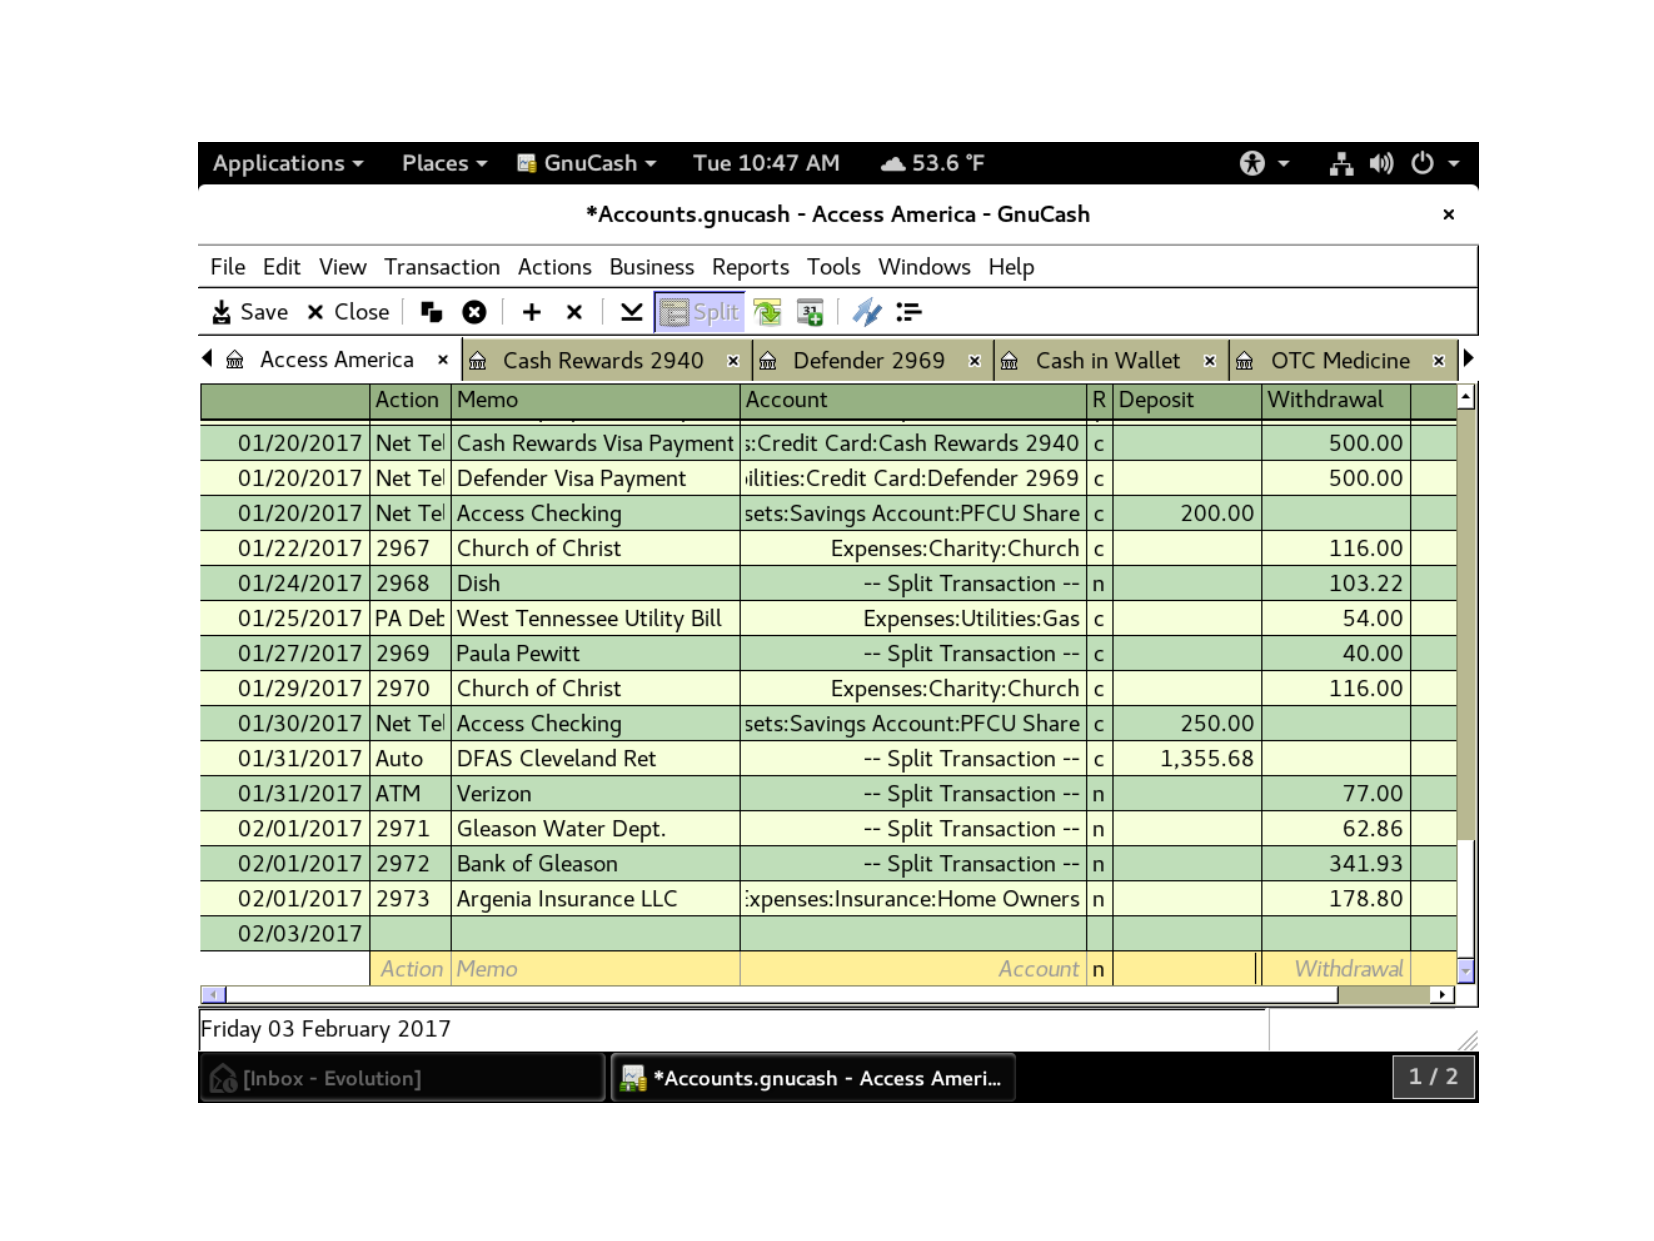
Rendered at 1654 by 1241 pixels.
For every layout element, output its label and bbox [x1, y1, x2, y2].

picture [198, 142, 1479, 1103]
